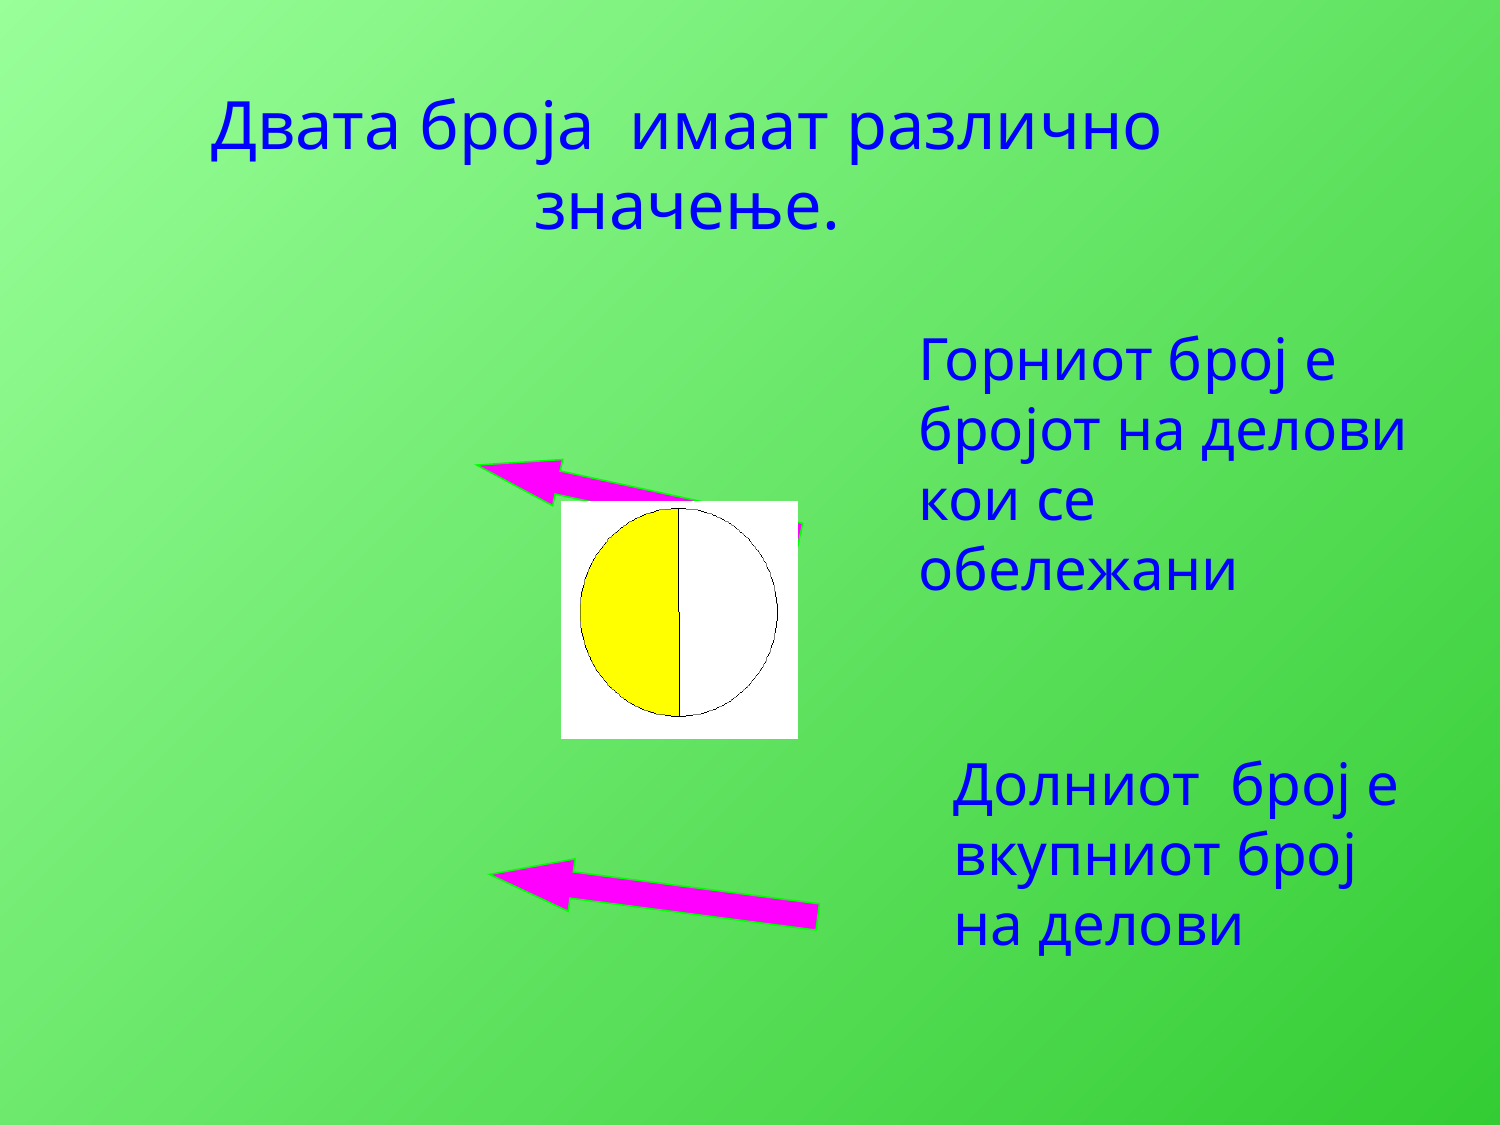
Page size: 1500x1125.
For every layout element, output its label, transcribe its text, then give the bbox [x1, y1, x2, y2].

text_box [183, 251, 699, 1024]
text_box Долниот број е вкупниот број на делови [938, 739, 1447, 966]
chart [561, 501, 798, 739]
text_box [798, 522, 803, 545]
text_box Горниот број е бројот на делови кои се обележани [903, 314, 1447, 610]
text_box [489, 858, 820, 931]
text_box Двата броја имаат различно значење. [99, 74, 1276, 251]
